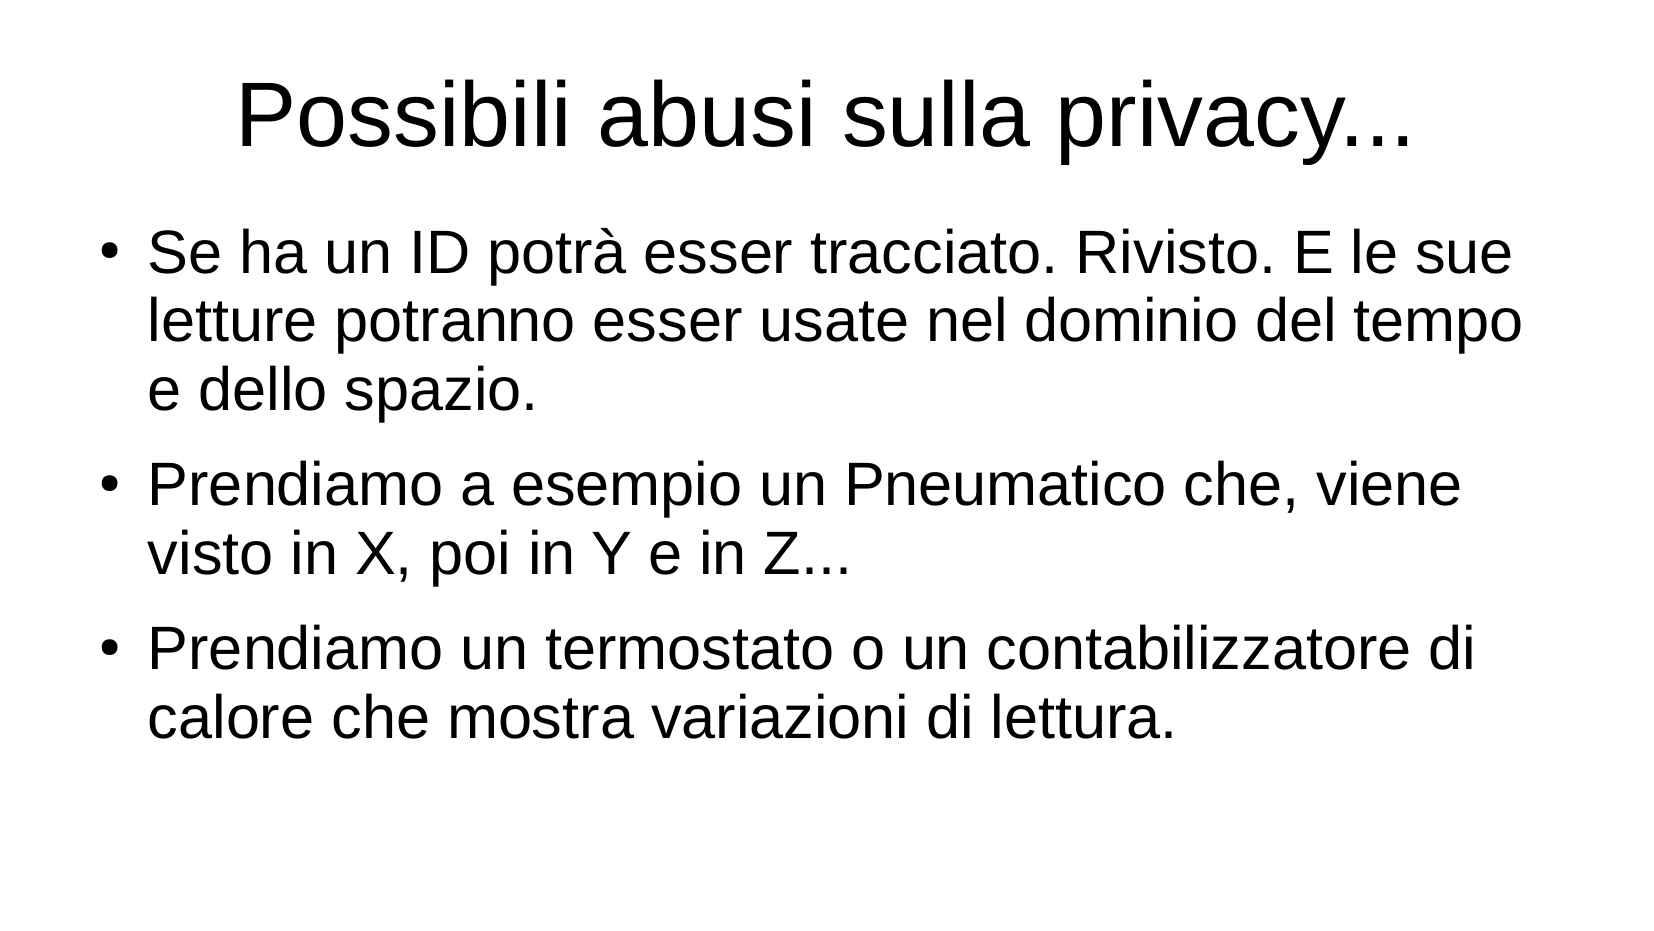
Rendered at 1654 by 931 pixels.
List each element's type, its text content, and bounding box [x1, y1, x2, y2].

list Se ha un ID potrà esser tracciato. Rivisto. E le sue letture potranno esser usate nel dominio del tempo e dello spazio. Prendiamo a esempio un Pneumatico che, viene visto in X, poi in Y e in Z... Prendiamo un termostato o un contabilizzatore di calore che mostra variazioni di lettura. [82, 217, 1571, 758]
title Possibili abusi sulla privacy... [82, 37, 1571, 193]
